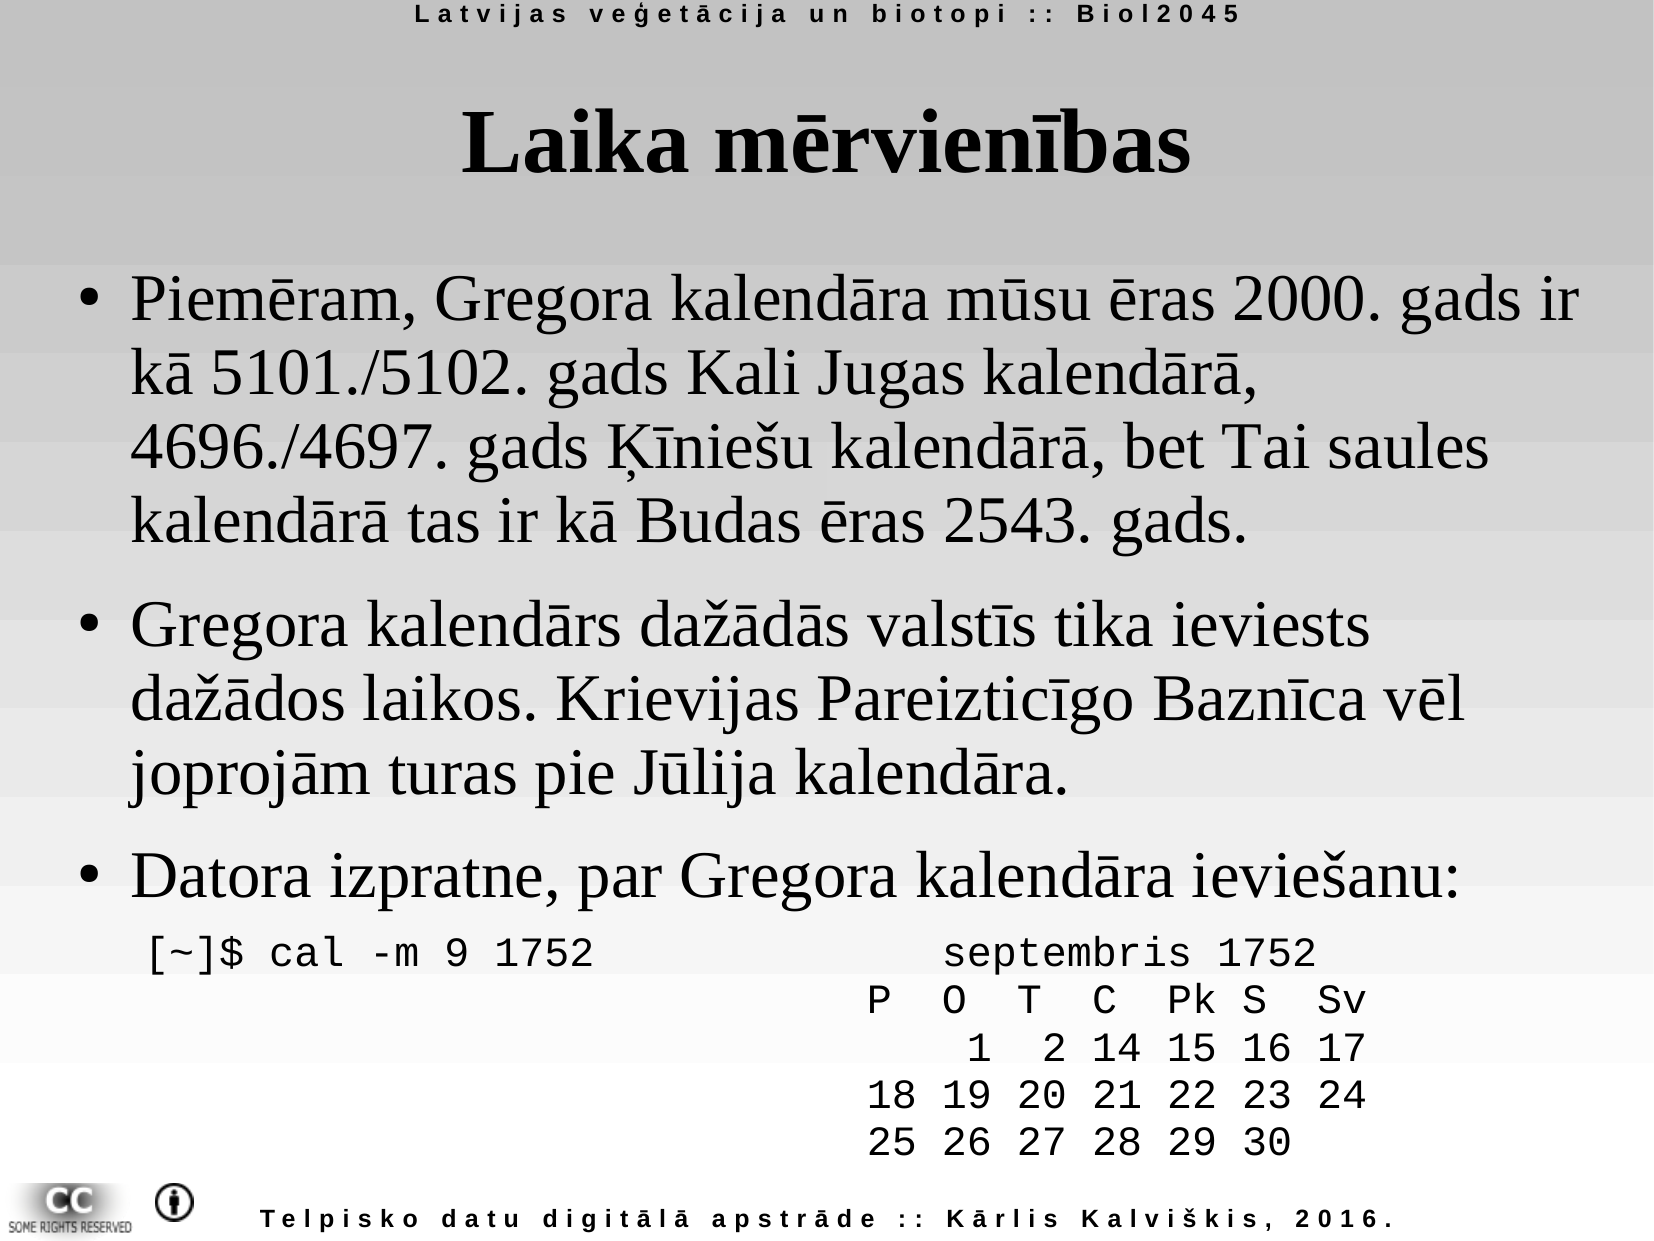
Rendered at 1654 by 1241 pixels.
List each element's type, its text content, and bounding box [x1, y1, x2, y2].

picture [0, 0, 1654, 1241]
list Piemēram, Gregora kalendāra mūsu ēras 2000. gads ir kā 5101./5102. gads Kali Jugas kalendārā, 4696./4697. gads Ķīniešu kalendārā, bet Tai saules kalendārā tas ir kā Budas ēras 2543. gads. Gregora kalendārs dažādās valstīs tika ieviests dažādos laikos. Krievijas Pareizticīgo Baznīca vēl joprojām turas pie Jūlija kalendāra. Datora izpratne, par Gregora kalendāra ieviešanu: [59, 261, 1596, 1175]
title Laika mērvienības [59, 37, 1596, 246]
text_box [~]$ cal -m 9 1752 [144, 932, 595, 980]
text_box septembris 1752 P O T C Pk S Sv 1 2 14 15 16 17 18 19 20 21 22 23 24 25 26 27 28 29 30 [866, 932, 1367, 1169]
